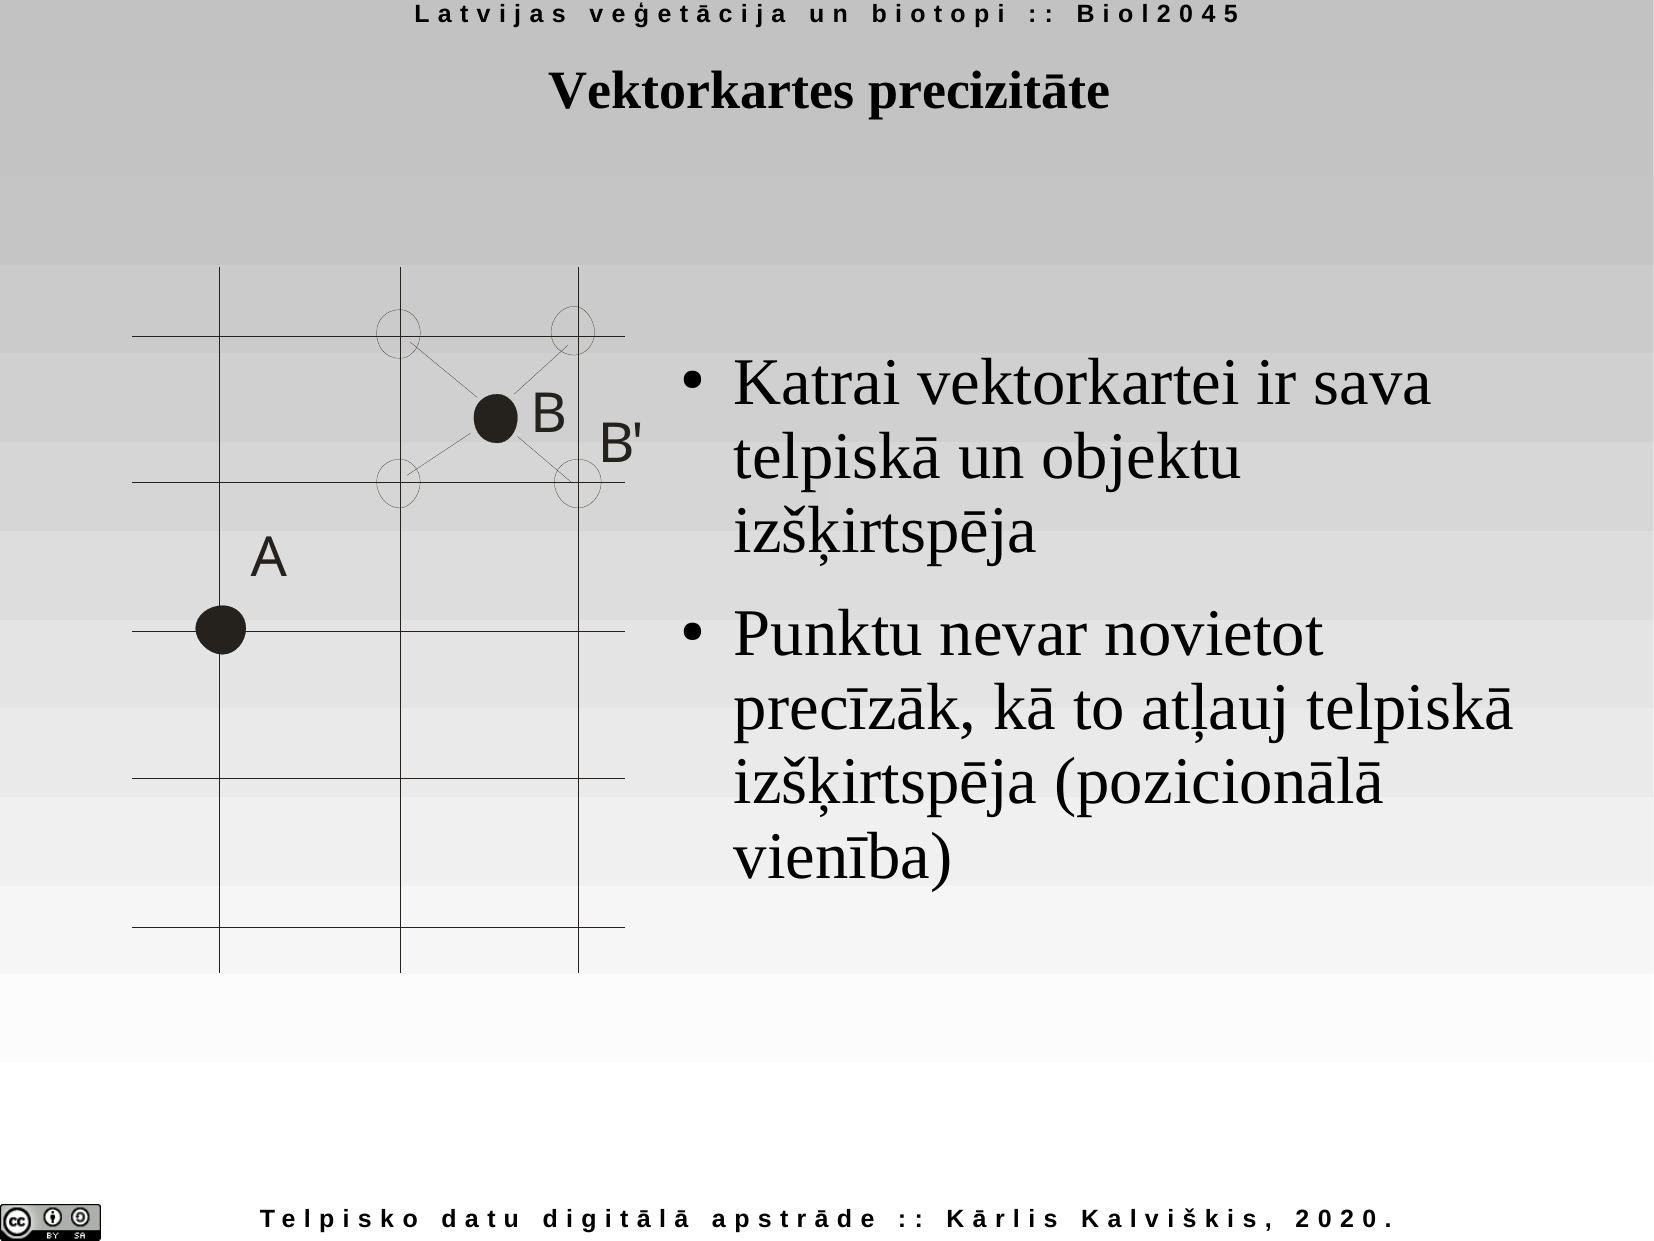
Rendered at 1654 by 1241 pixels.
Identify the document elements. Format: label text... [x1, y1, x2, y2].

list Katrai vektorkartei ir sava telpiskā un objektu izšķirtspēja Punktu nevar novietot precīzāk, kā to atļauj telpiskā izšķirtspēja (pozicionālā vienība) [662, 344, 1535, 1145]
picture [0, 0, 1654, 1241]
title Vektorkartes precizitāte [34, 61, 1626, 296]
